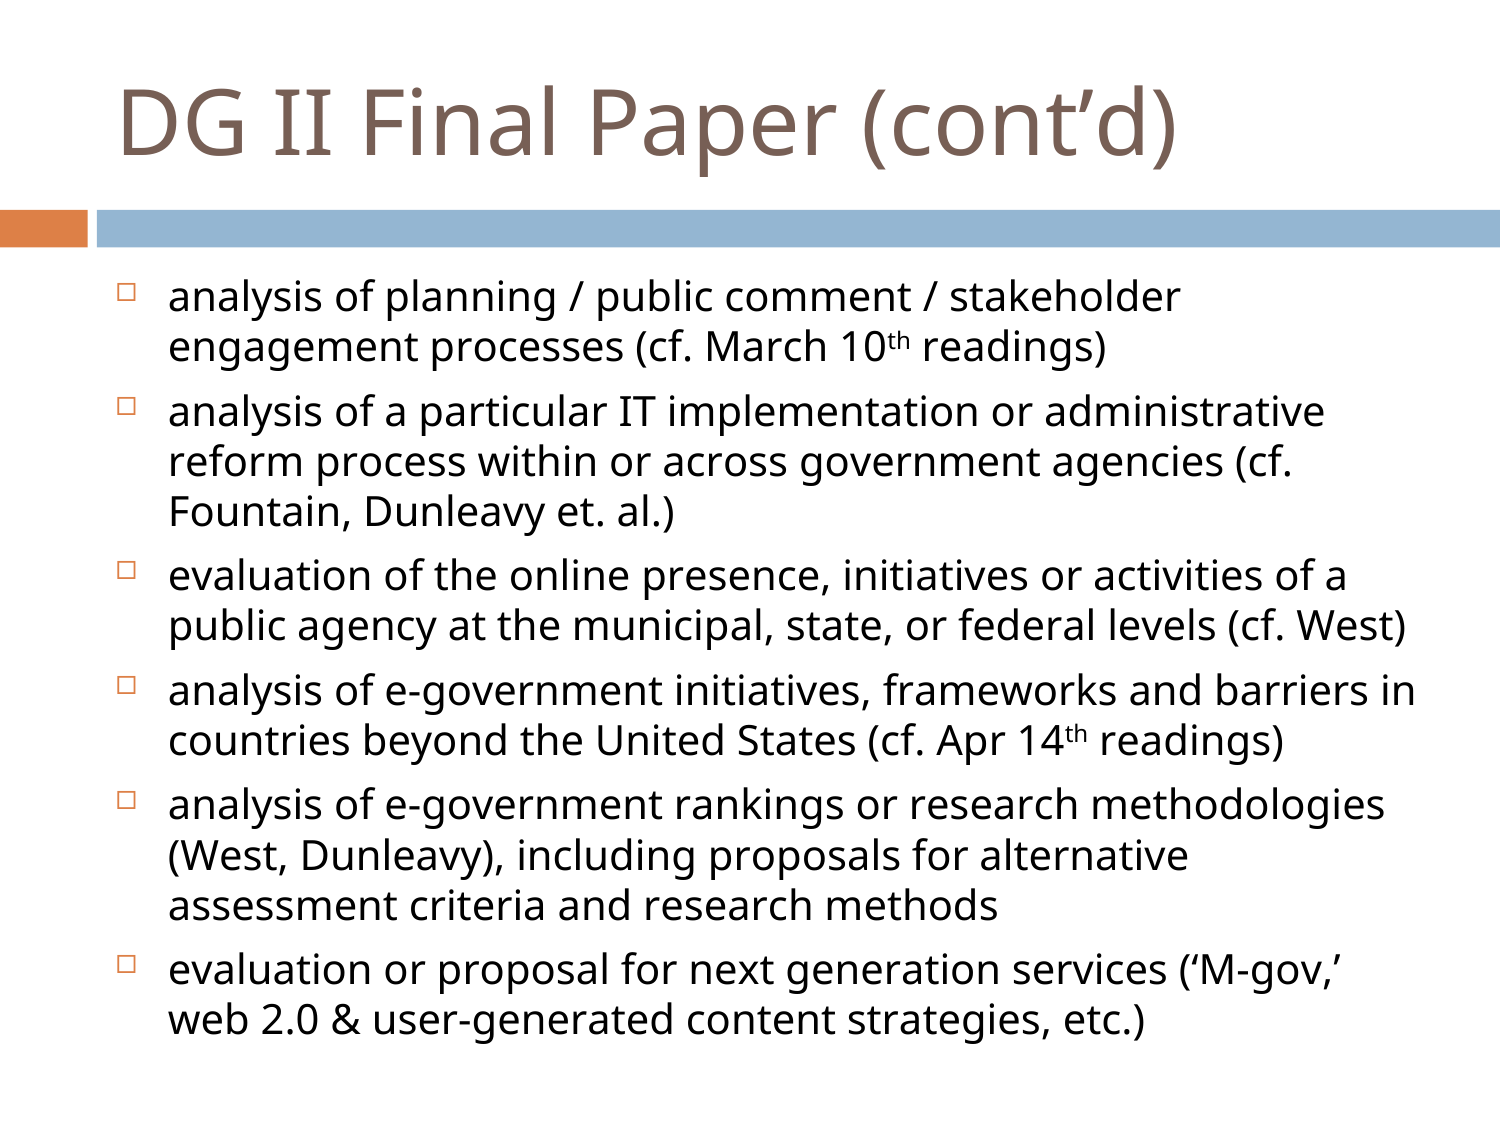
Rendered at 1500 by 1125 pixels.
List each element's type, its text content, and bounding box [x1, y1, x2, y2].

title DG II Final Paper (cont’d) [100, 37, 1438, 201]
list analysis of planning / public comment / stakeholder engagement processes (cf. March 10th readings) analysis of a particular IT implementation or administrative reform process within or across government agencies (cf. Fountain, Dunleavy et. al.) evaluation of the online presence, initiatives or activities of a public agency at the municipal, state, or federal levels (cf. West) analysis of e-government initiatives, frameworks and barriers in countries beyond the United States (cf. Apr 14th readings) analysis of e-government rankings or research methodologies (West, Dunleavy), including proposals for alternative assessment criteria and research methods evaluation or proposal for next generation services (‘M-gov,’ web 2.0 & user-generated content strategies, etc.) [100, 262, 1438, 1001]
